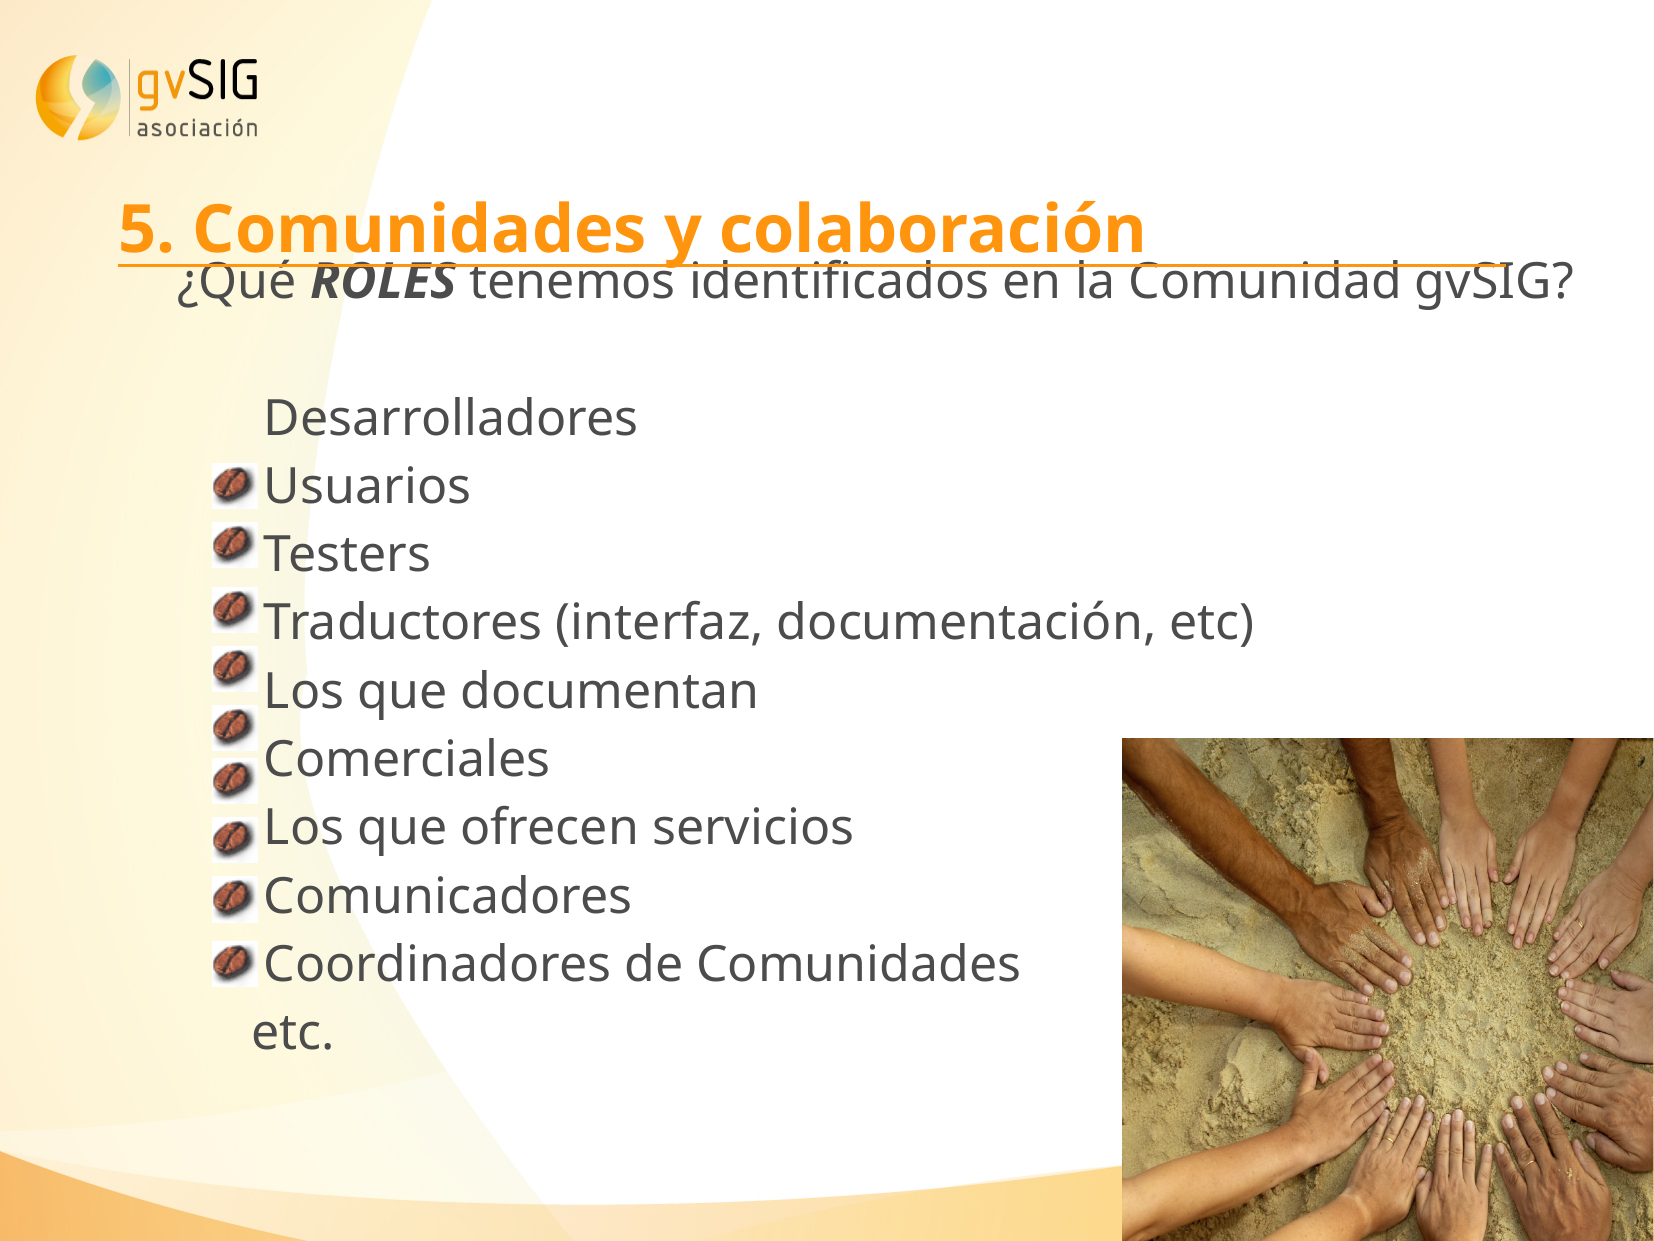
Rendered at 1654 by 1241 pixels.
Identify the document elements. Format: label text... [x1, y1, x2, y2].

title ¿Qué ROLES tenemos identificados en la Comunidad gvSIG? Desarrolladores Usuarios Testers Traductores (interfaz, documentación, etc) Los que documentan Comerciales Los que ofrecen servicios Comunicadores Coordinadores de Comunidades etc. [177, 281, 1625, 1097]
title 5. Comunidades y colaboración [118, 177, 1607, 276]
picture [0, 0, 1654, 1241]
